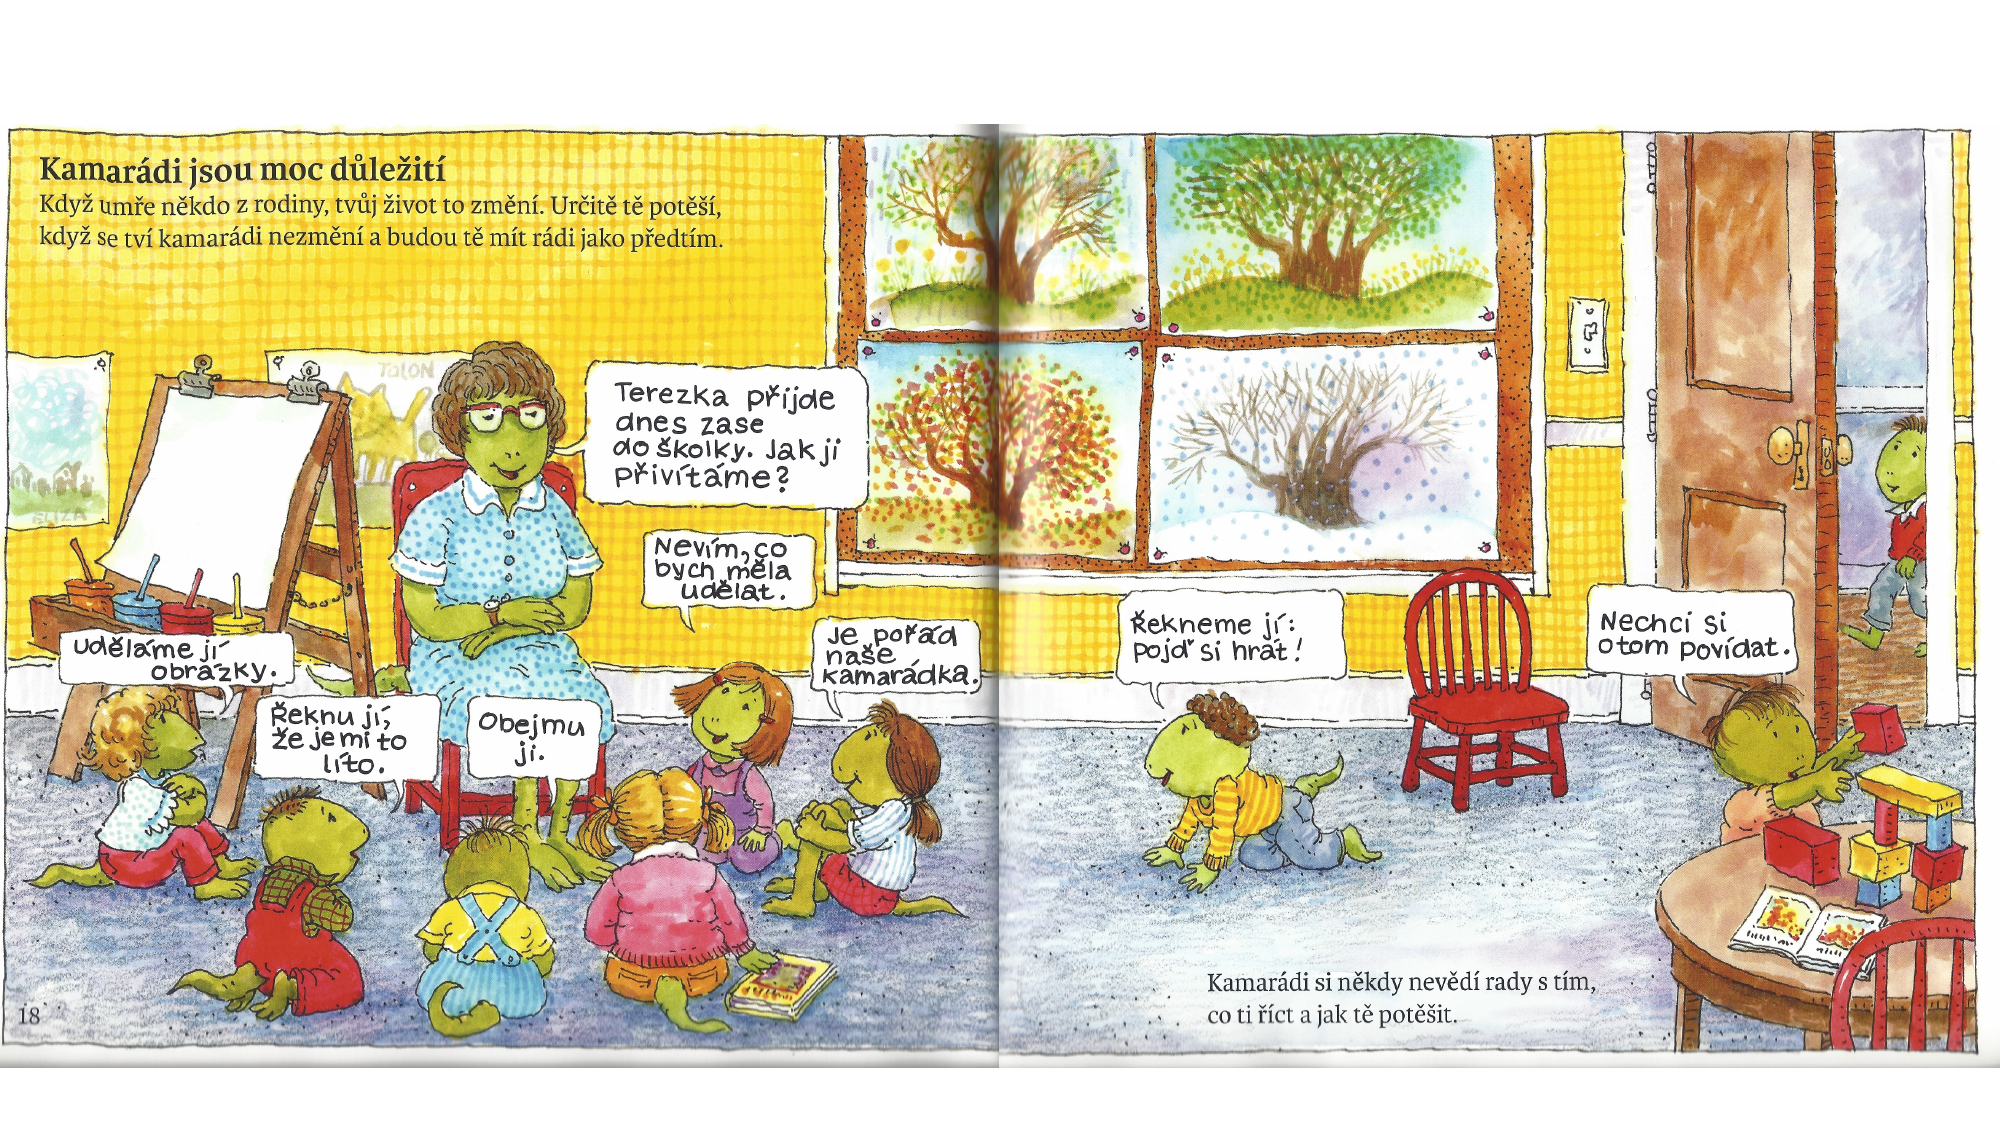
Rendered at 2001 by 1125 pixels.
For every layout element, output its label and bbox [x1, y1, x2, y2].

picture [0, 124, 2000, 1068]
